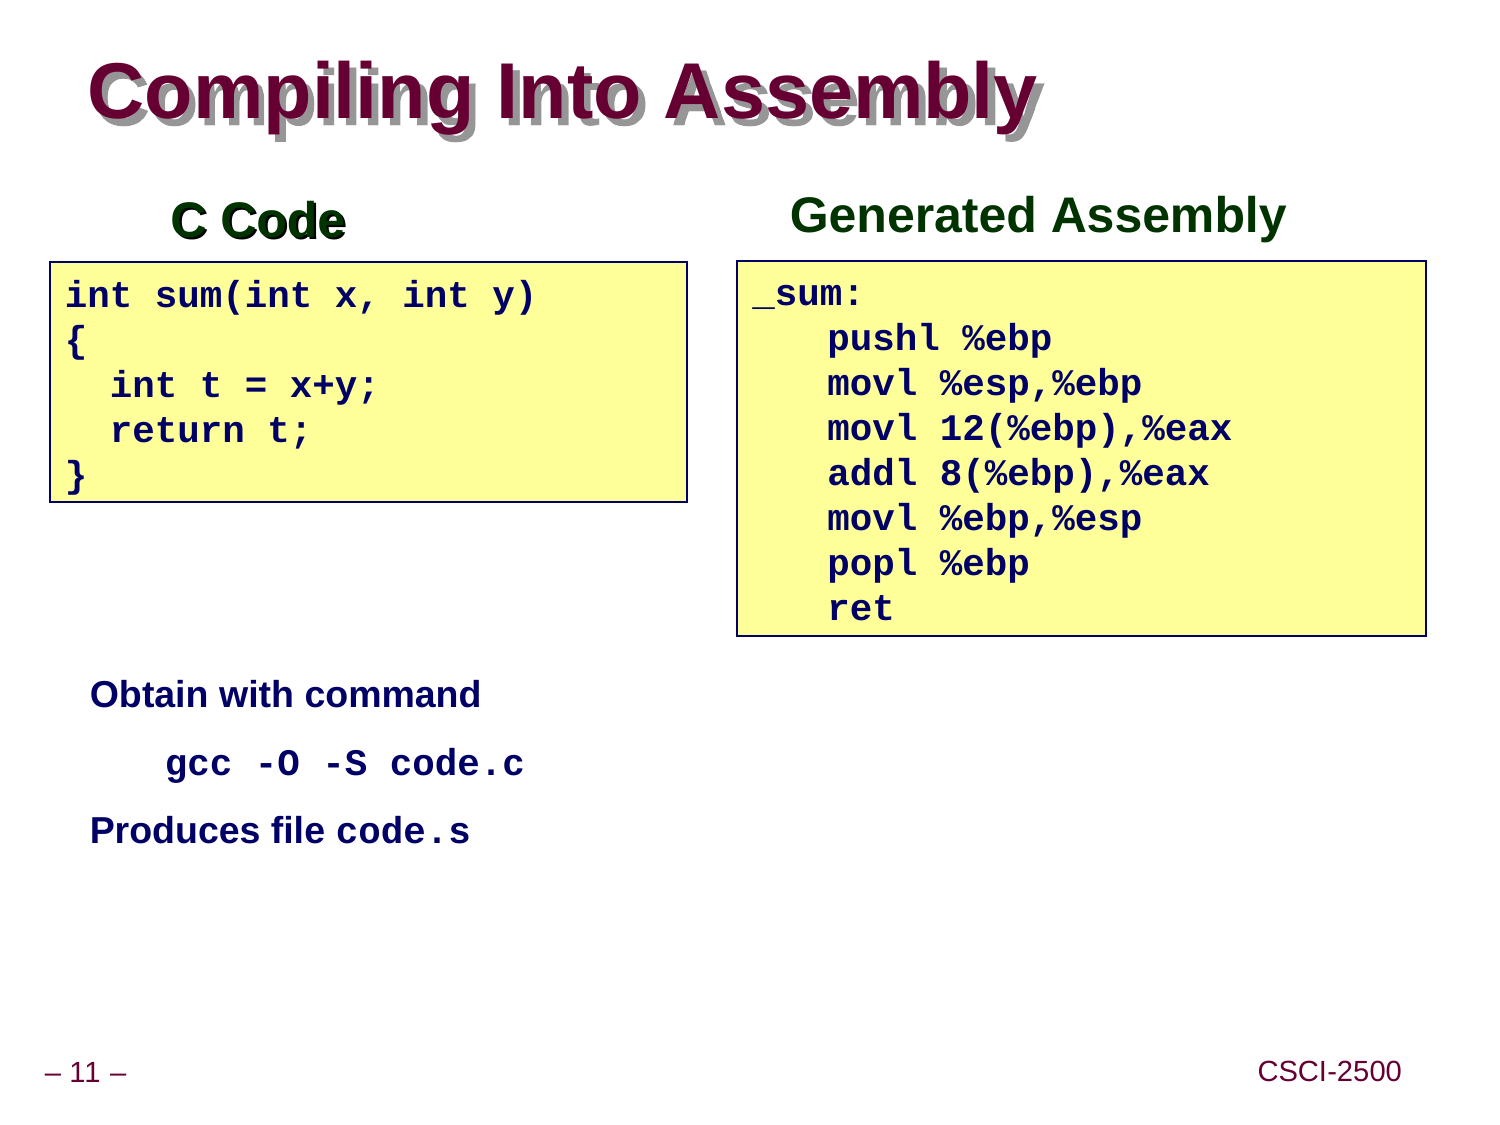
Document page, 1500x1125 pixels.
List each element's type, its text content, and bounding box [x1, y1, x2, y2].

text_box Obtain with command gcc -O -S code.c Produces file code.s [75, 662, 650, 859]
list C Code [155, 187, 422, 262]
title Compiling Into Assembly [87, 44, 1211, 147]
text_box Generated Assembly [774, 182, 1365, 250]
text_box _sum: pushl %ebp movl %esp,%ebp movl 12(%ebp),%eax addl 8(%ebp),%eax movl %ebp,%esp popl %ebp ret [737, 261, 1426, 636]
text_box int sum(int x, int y) { int t = x+y; return t; } [50, 262, 687, 503]
